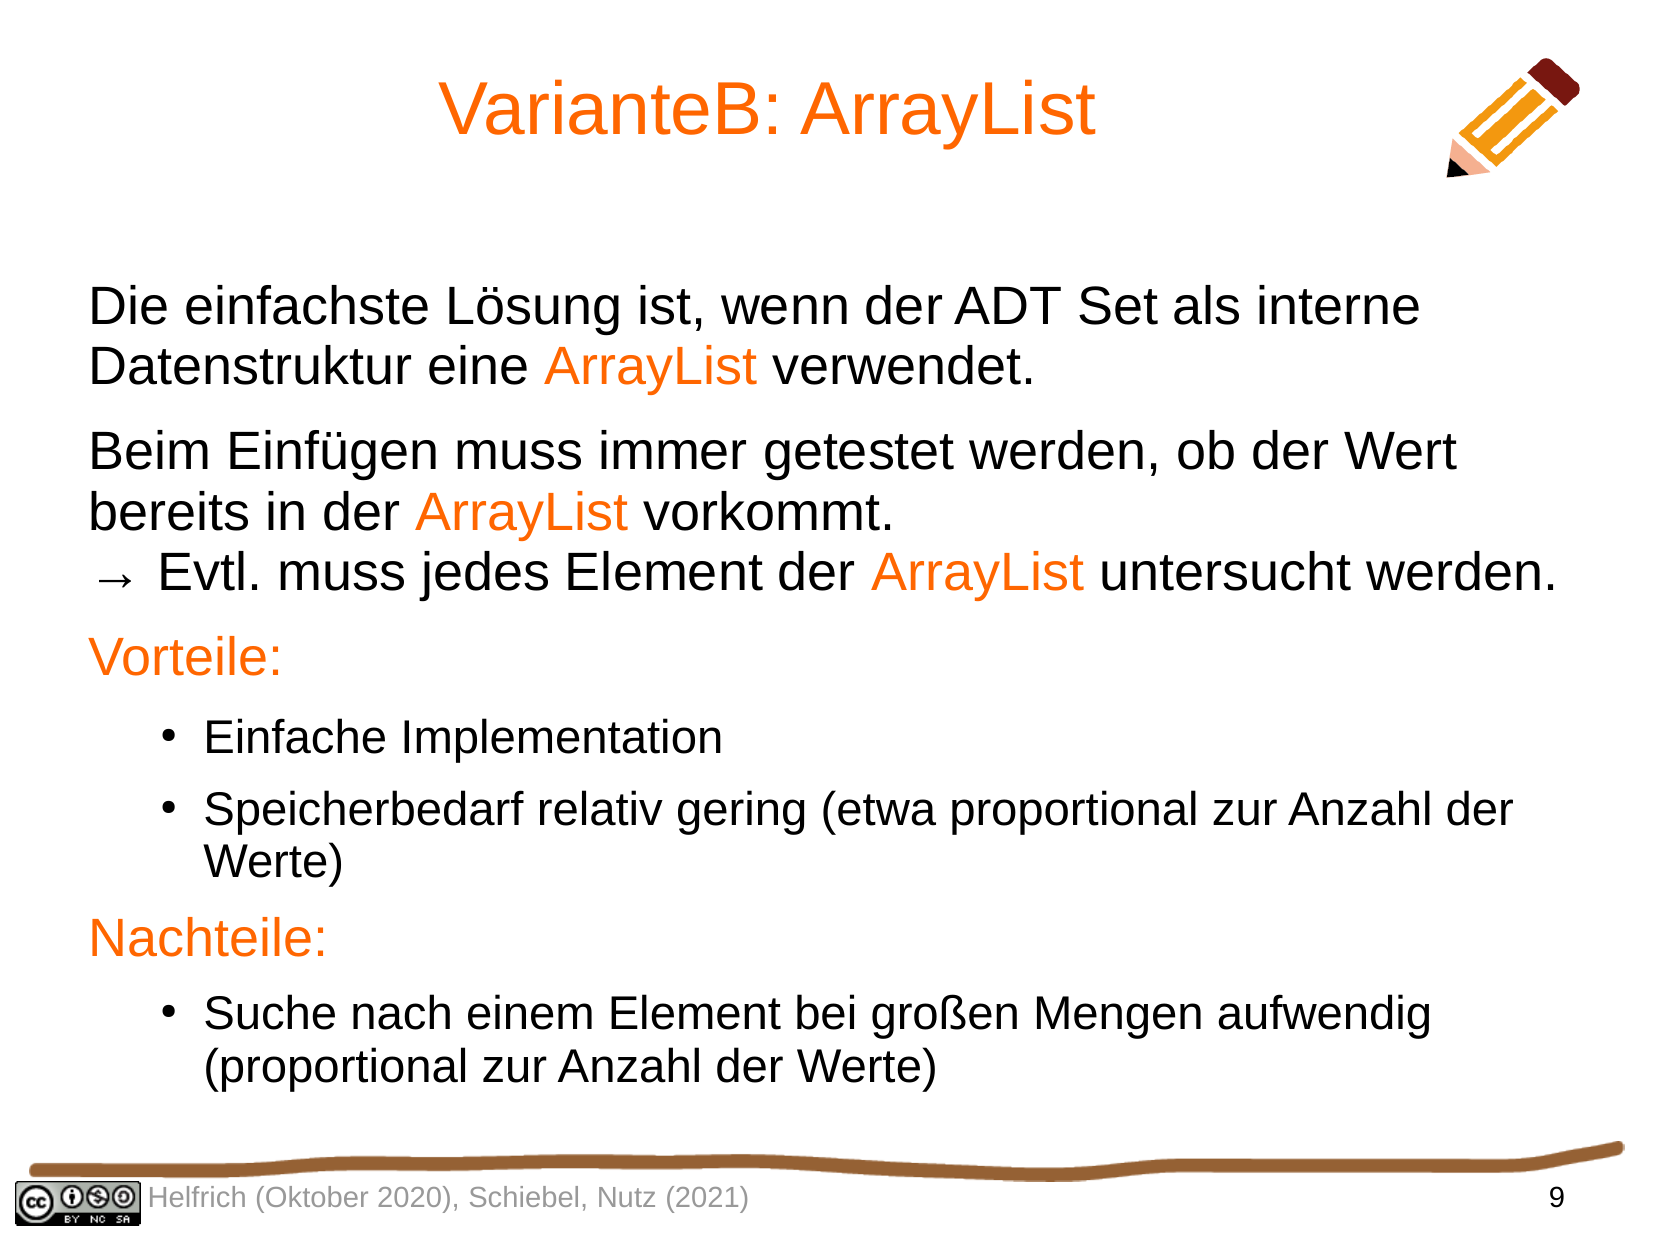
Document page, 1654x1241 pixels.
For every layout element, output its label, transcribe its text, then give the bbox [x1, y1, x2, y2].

picture [15, 1141, 1625, 1226]
picture [1447, 58, 1580, 178]
list Die einfachste Lösung ist, wenn der ADT Set als interne Datenstruktur eine ArrayList verwendet. Beim Einfügen muss immer getestet werden, ob der Wert bereits in der ArrayList vorkommt. → Evtl. muss jedes Element der ArrayList untersucht werden. Vorteile: Einfache Implementation Speicherbedarf relativ gering (etwa proportional zur Anzahl der Werte) Nachteile: Suche nach einem Element bei großen Mengen aufwendig (proportional zur Anzahl der Werte) [88, 275, 1565, 1142]
title VarianteB: ArrayList [88, 39, 1447, 178]
